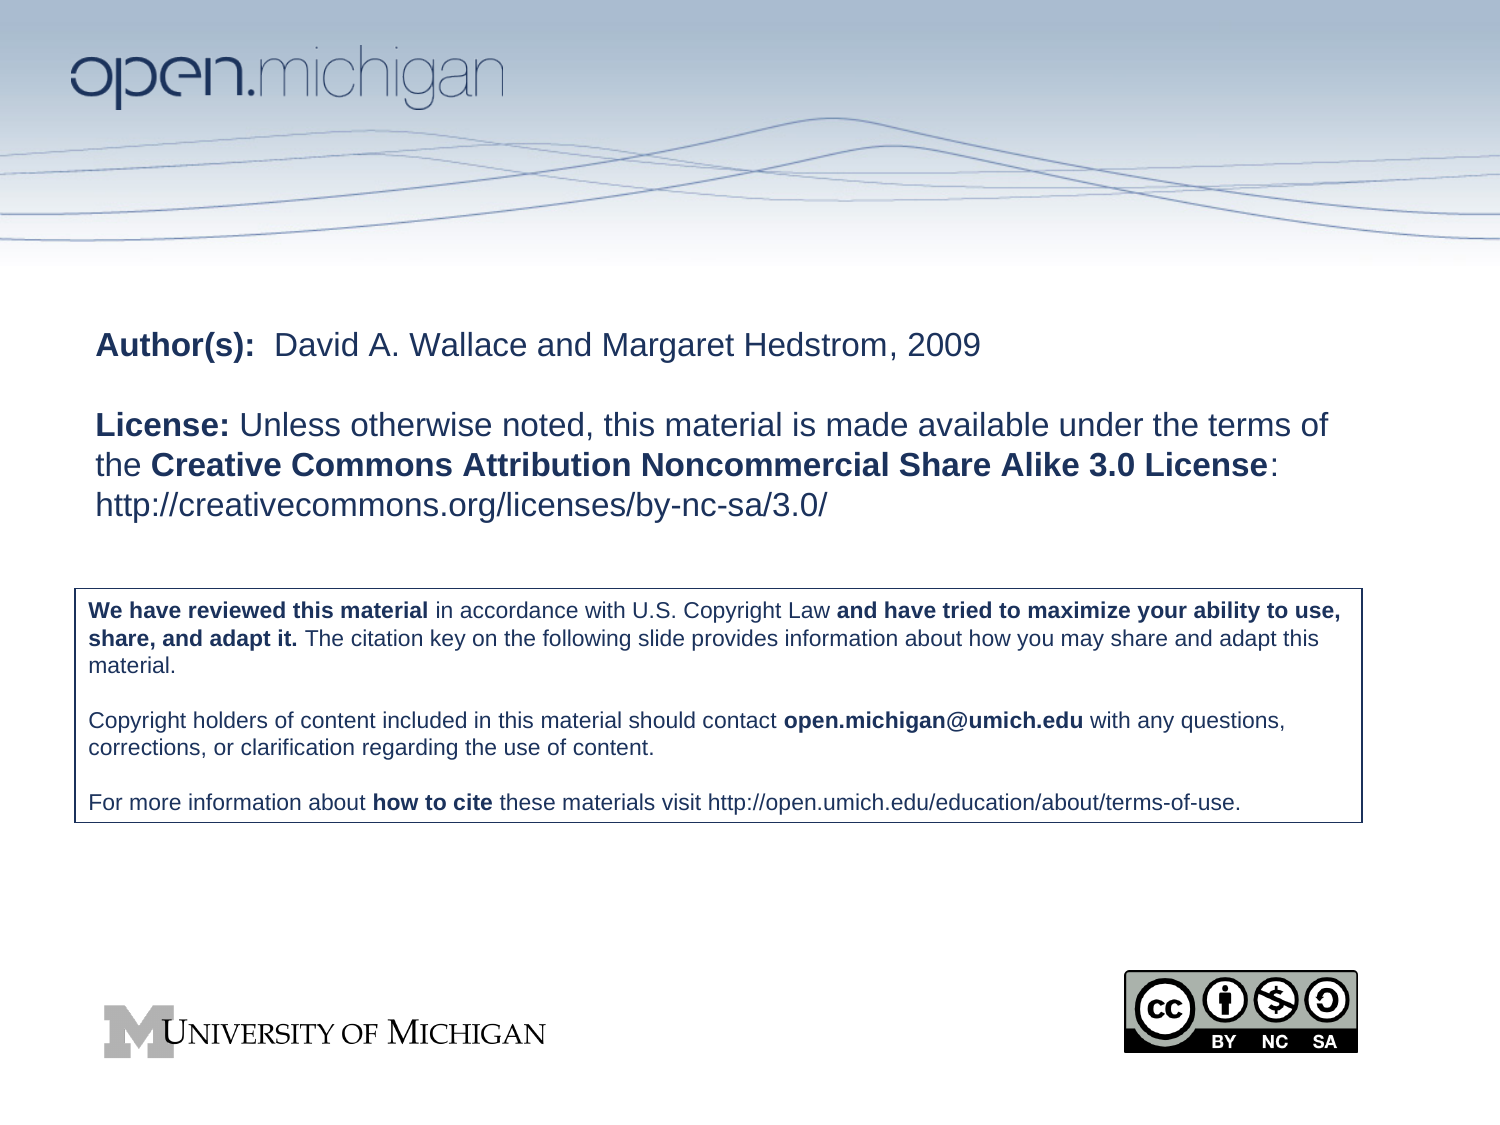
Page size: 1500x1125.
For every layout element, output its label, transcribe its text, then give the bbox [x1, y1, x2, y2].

picture [103, 1004, 546, 1059]
picture [1124, 970, 1358, 1053]
picture [0, 0, 1500, 266]
text_box We have reviewed this material in accordance with U.S. Copyright Law and have tried to maximize your ability to use, share, and adapt it. The citation key on the following slide provides information about how you may share and adapt this material. Copyright holders of content included in this material should contact open.michigan@umich.edu with any questions, corrections, or clarification regarding the use of content. For more information about how to cite these materials visit http://open.umich.edu/education/about/terms-of-use. [75, 588, 1362, 823]
text_box Author(s): David A. Wallace and Margaret Hedstrom, 2009 License: Unless otherwise noted, this material is made available under the terms of the Creative Commons Attribution Noncommercial Share Alike 3.0 License: http://creativecommons.org/licenses/by-nc-sa/3.0/ [81, 316, 1351, 531]
